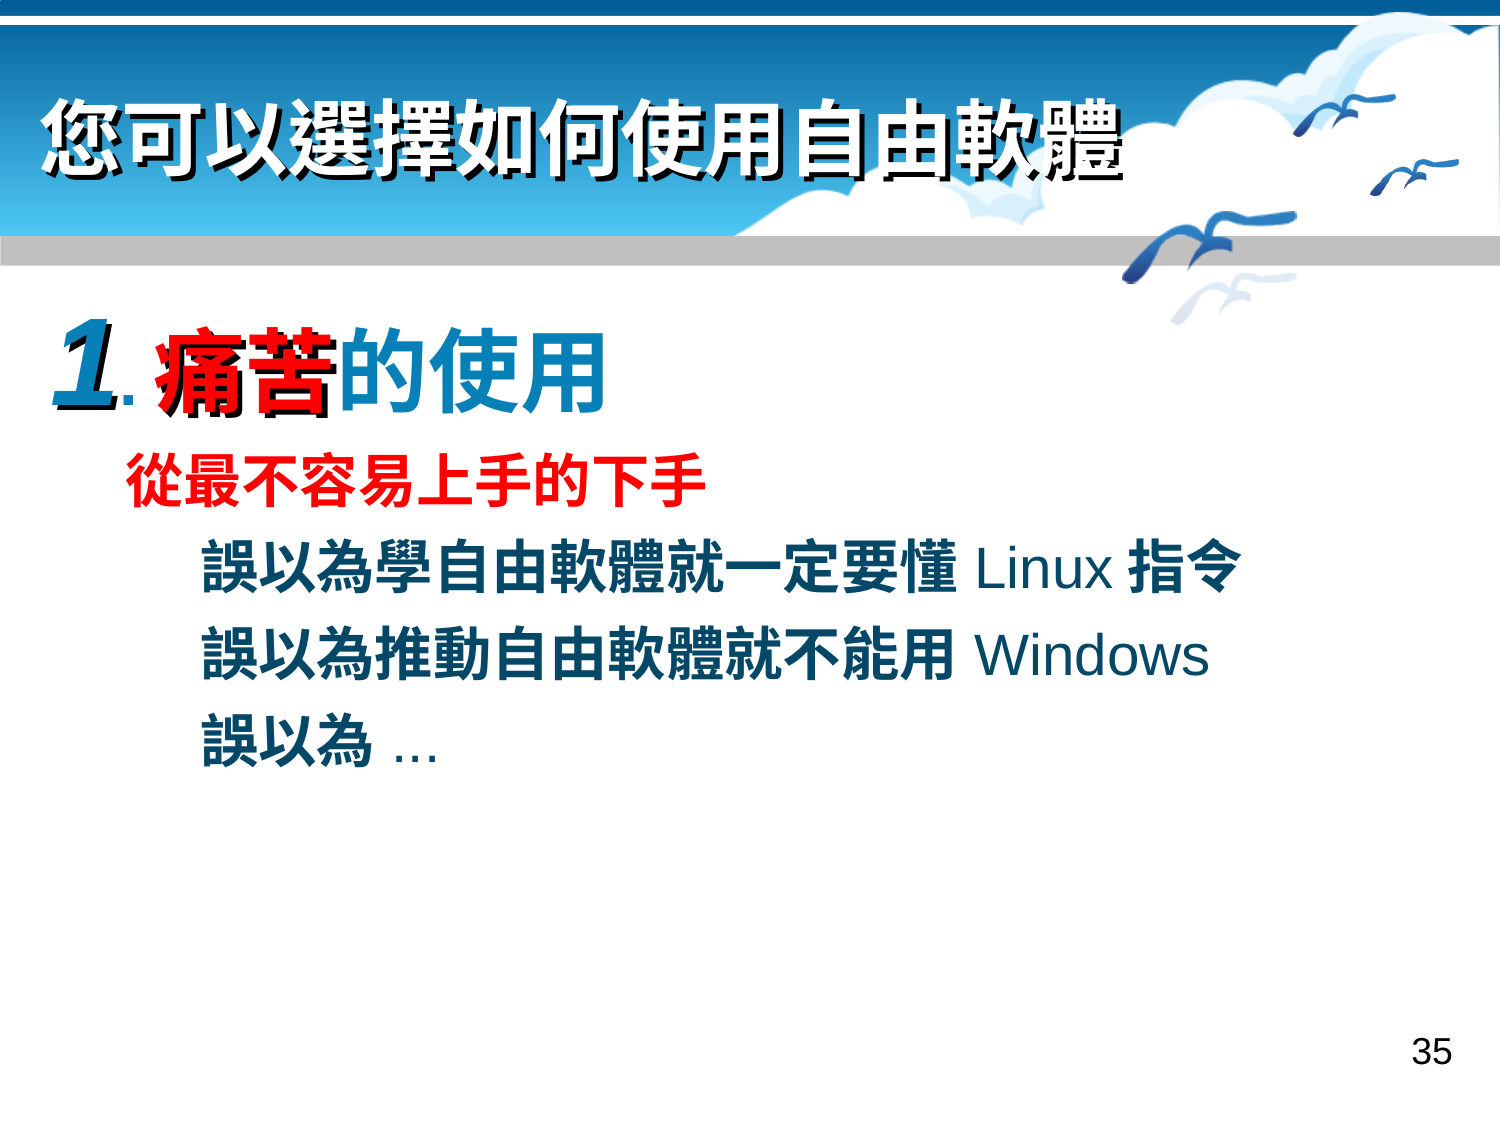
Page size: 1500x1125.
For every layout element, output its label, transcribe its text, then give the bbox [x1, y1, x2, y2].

picture [730, 12, 1500, 284]
list 1.痛苦的使用 從最不容易上手的下手 誤以為學自由軟體就一定要懂Linux指令 誤以為推動自由軟體就不能用Windows 誤以為... [50, 301, 1450, 937]
title 您可以選擇如何使用自由軟體 [38, 85, 1465, 186]
